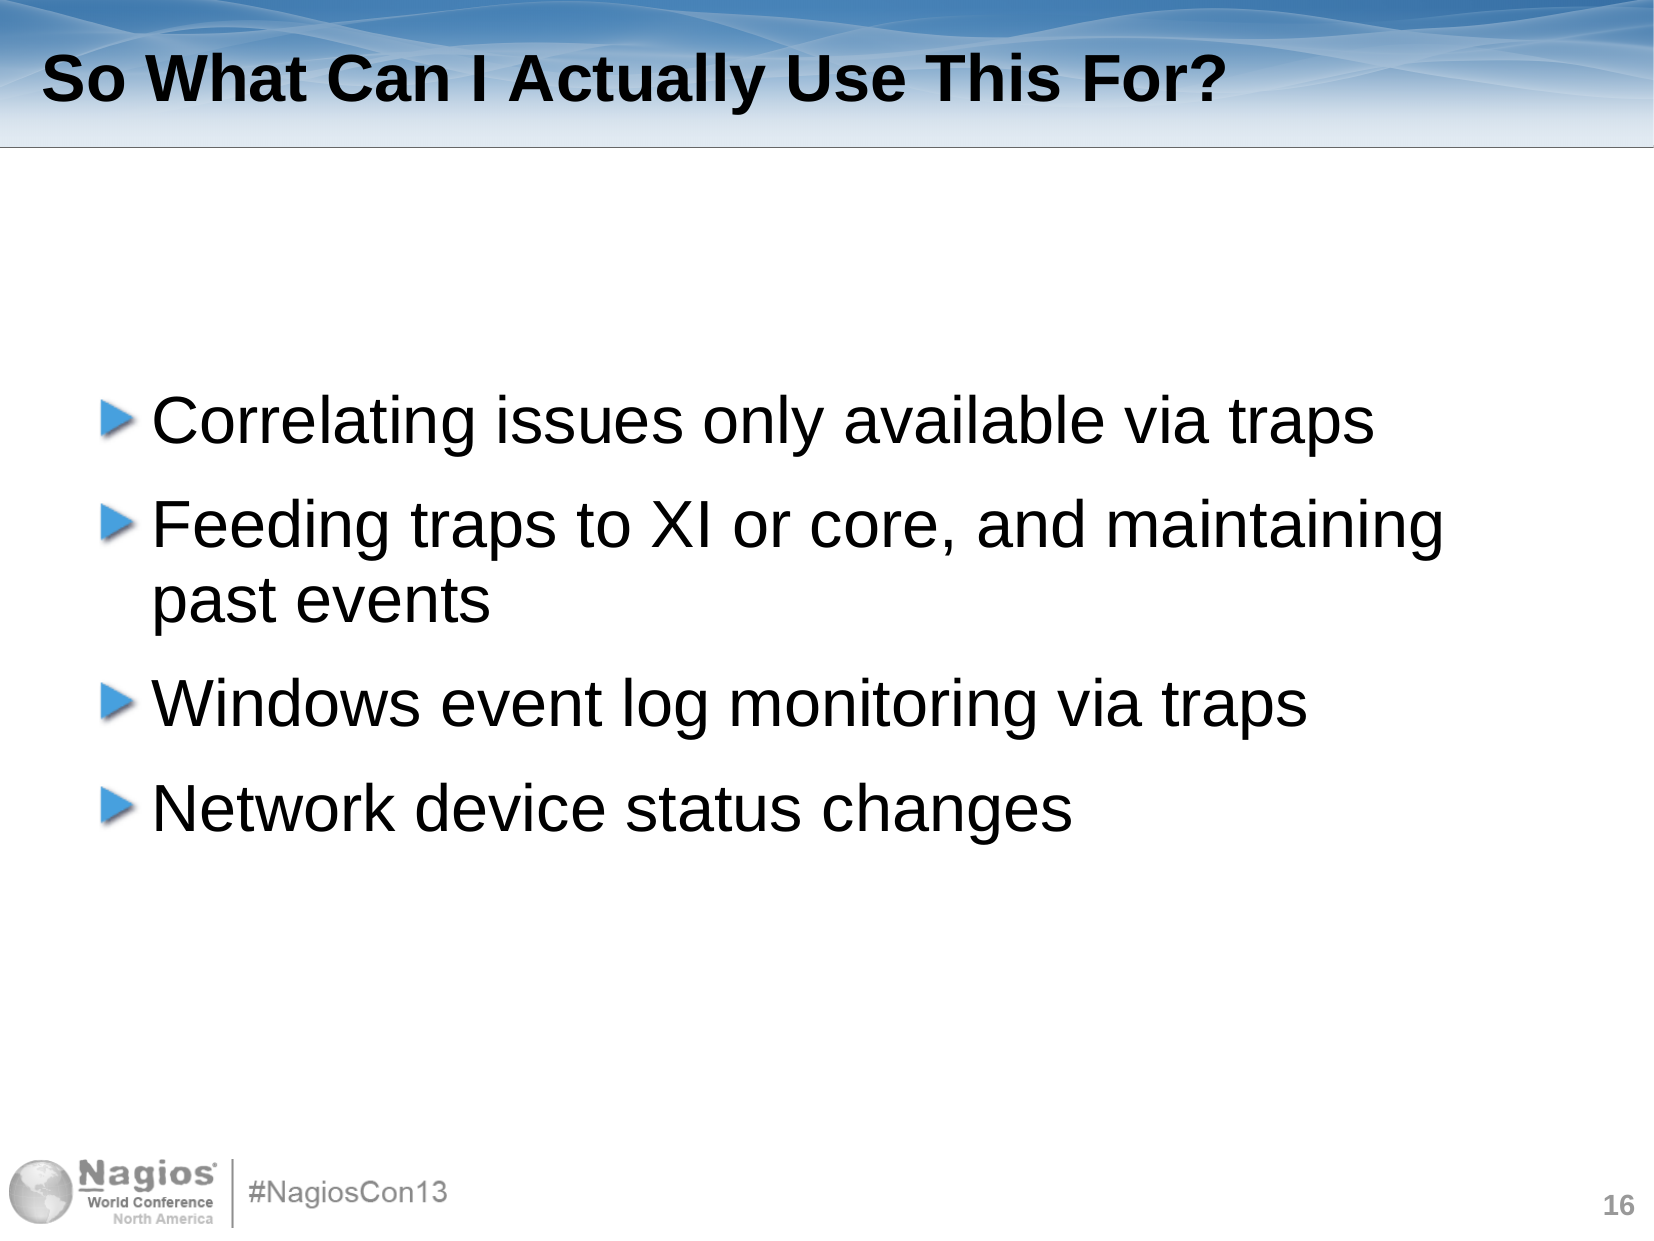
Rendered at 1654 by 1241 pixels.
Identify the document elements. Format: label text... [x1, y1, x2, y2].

picture [9, 1159, 453, 1228]
list Correlating issues only available via traps Feeding traps to XI or core, and maintaining past events Windows event log monitoring via traps Network device status changes [80, 382, 1569, 858]
title So What Can I Actually Use This For? [41, 29, 1248, 127]
picture [0, 0, 1654, 147]
